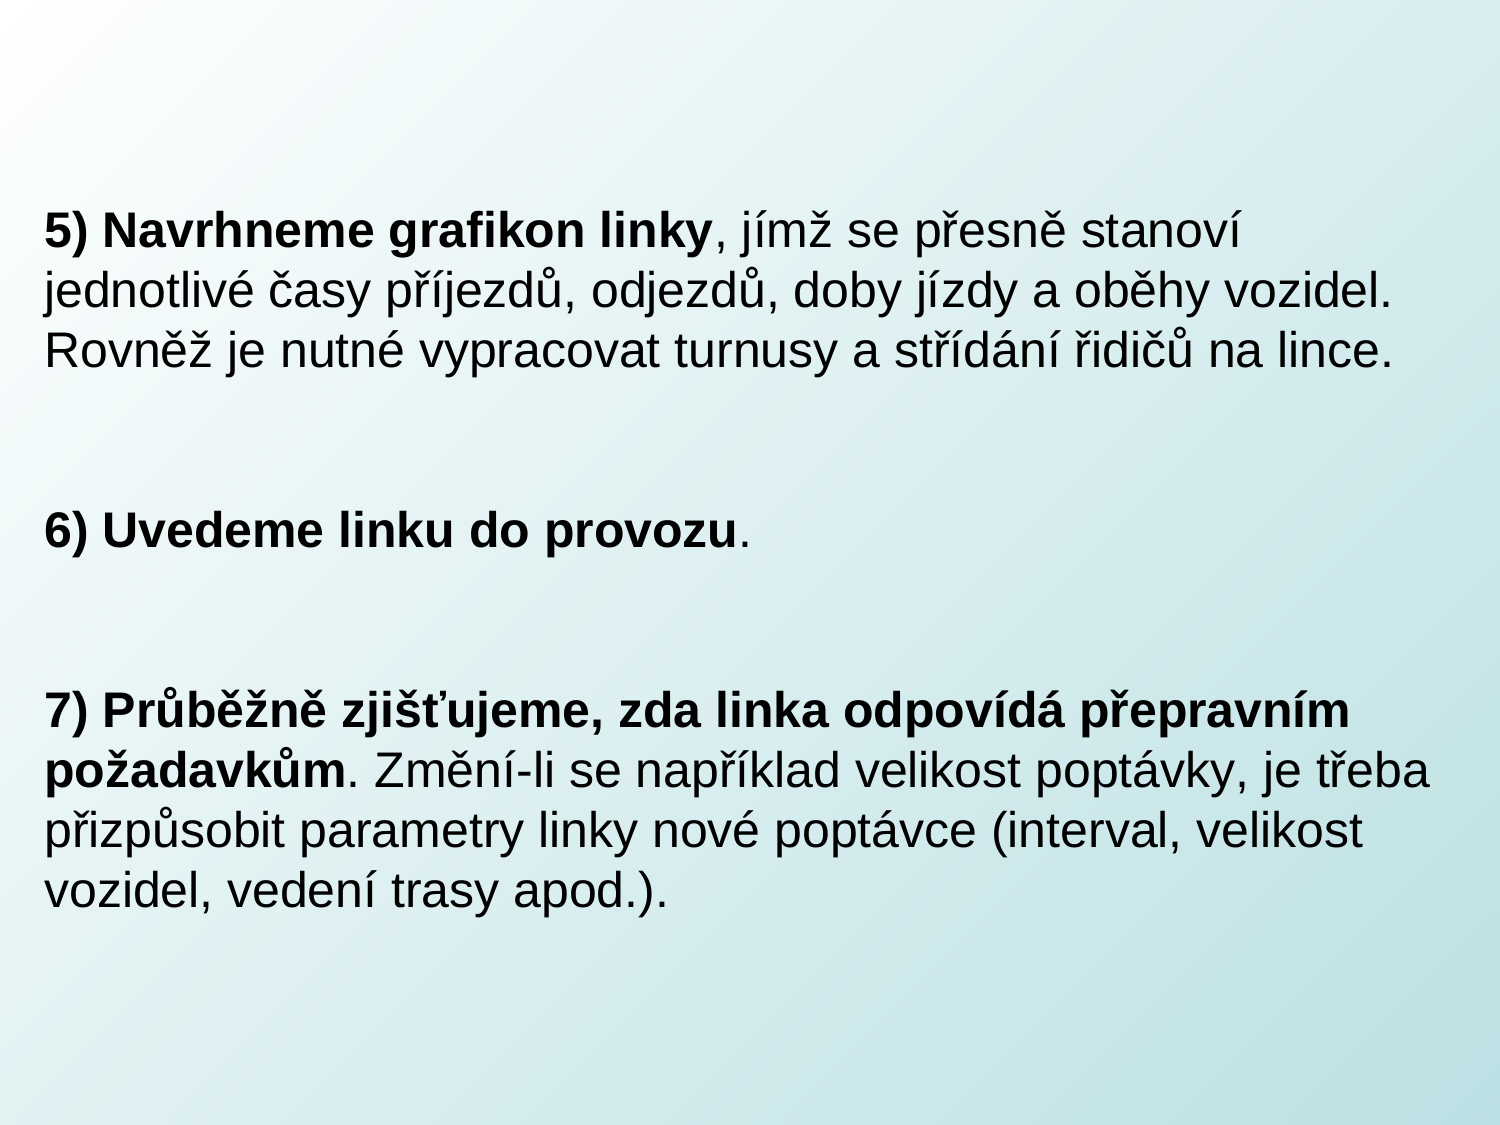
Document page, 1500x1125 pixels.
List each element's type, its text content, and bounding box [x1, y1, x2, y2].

list Navrhneme grafikon linky, jímž se přesně stanoví jednotlivé časy příjezdů, odjezdů, doby jízdy a oběhy vozidel. Rovněž je nutné vypracovat turnusy a střídání řidičů na lince. 6) Uvedeme linku do provozu. Průběžně zjišťujeme, zda linka odpovídá přepravním požadavkům. Změní-li se například velikost poptávky, je třeba přizpůsobit parametry linky nové poptávce (interval, velikost vozidel, vedení trasy apod.). [29, 70, 1500, 1009]
